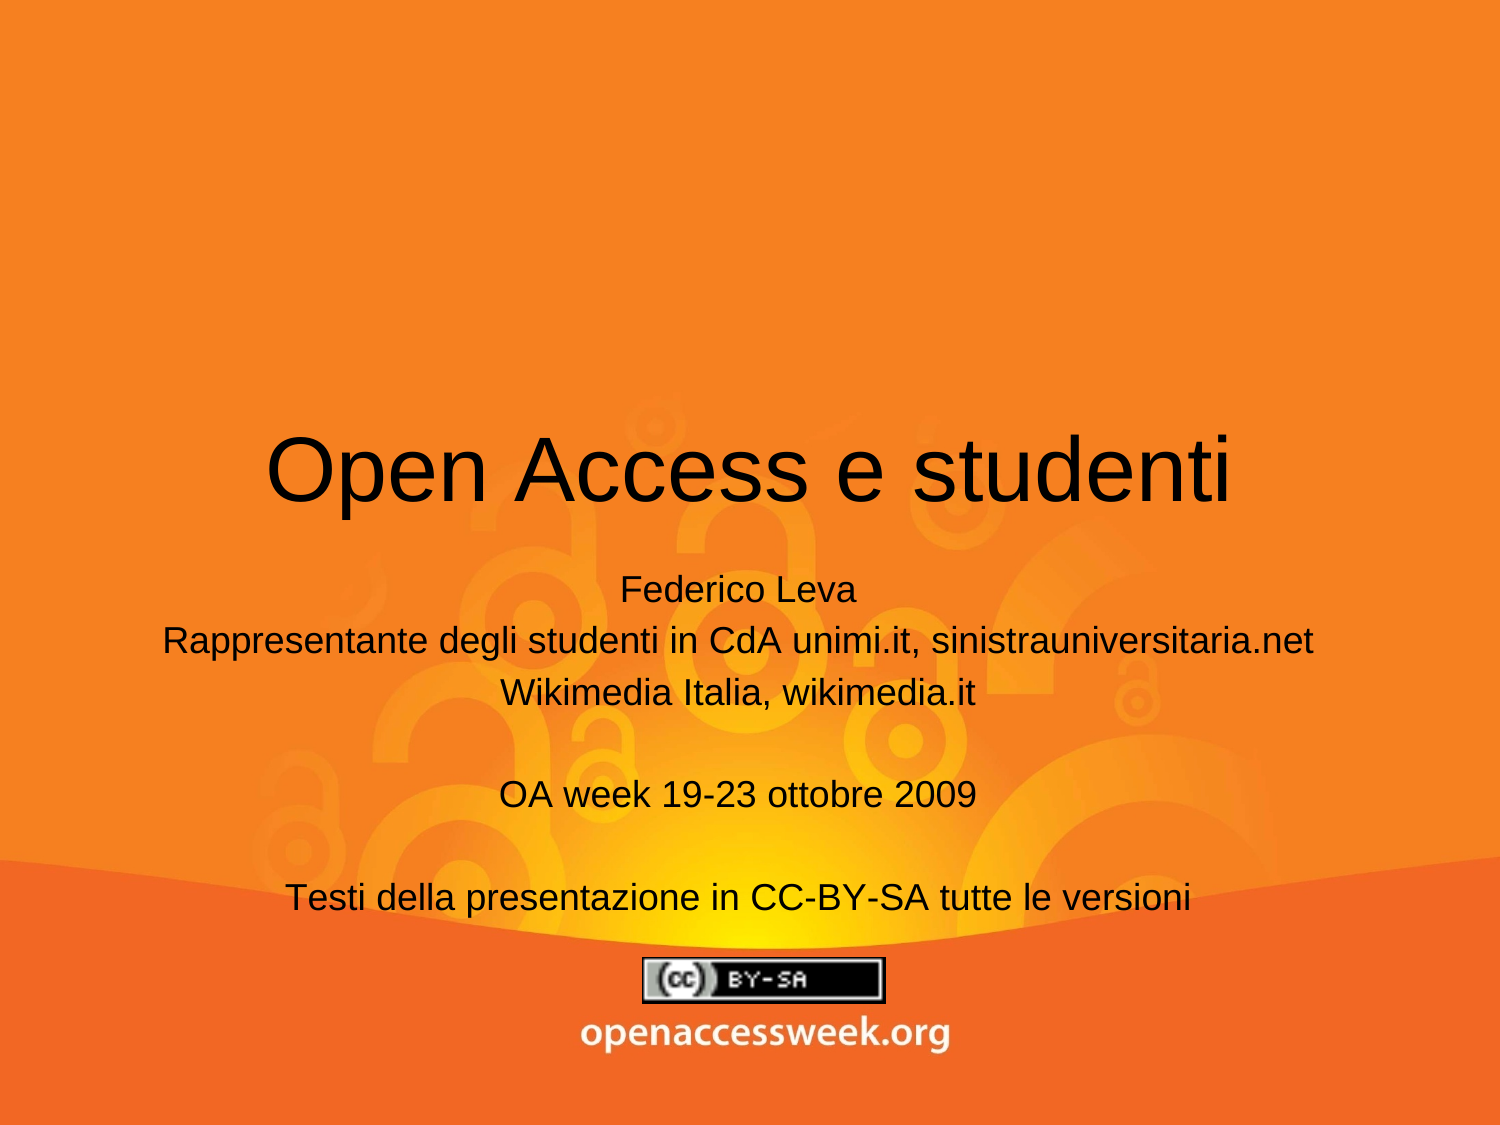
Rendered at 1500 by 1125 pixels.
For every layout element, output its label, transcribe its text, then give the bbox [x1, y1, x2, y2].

title Open Access e studenti [112, 349, 1388, 591]
picture [0, 0, 1500, 1125]
text_box Federico Leva Rappresentante degli studenti in CdA unimi.it, sinistrauniversitaria.net Wikimedia Italia, wikimedia.it OA week 19-23 ottobre 2009 Testi della presentazione in CC-BY-SA tutte le versioni [118, 561, 1359, 1002]
